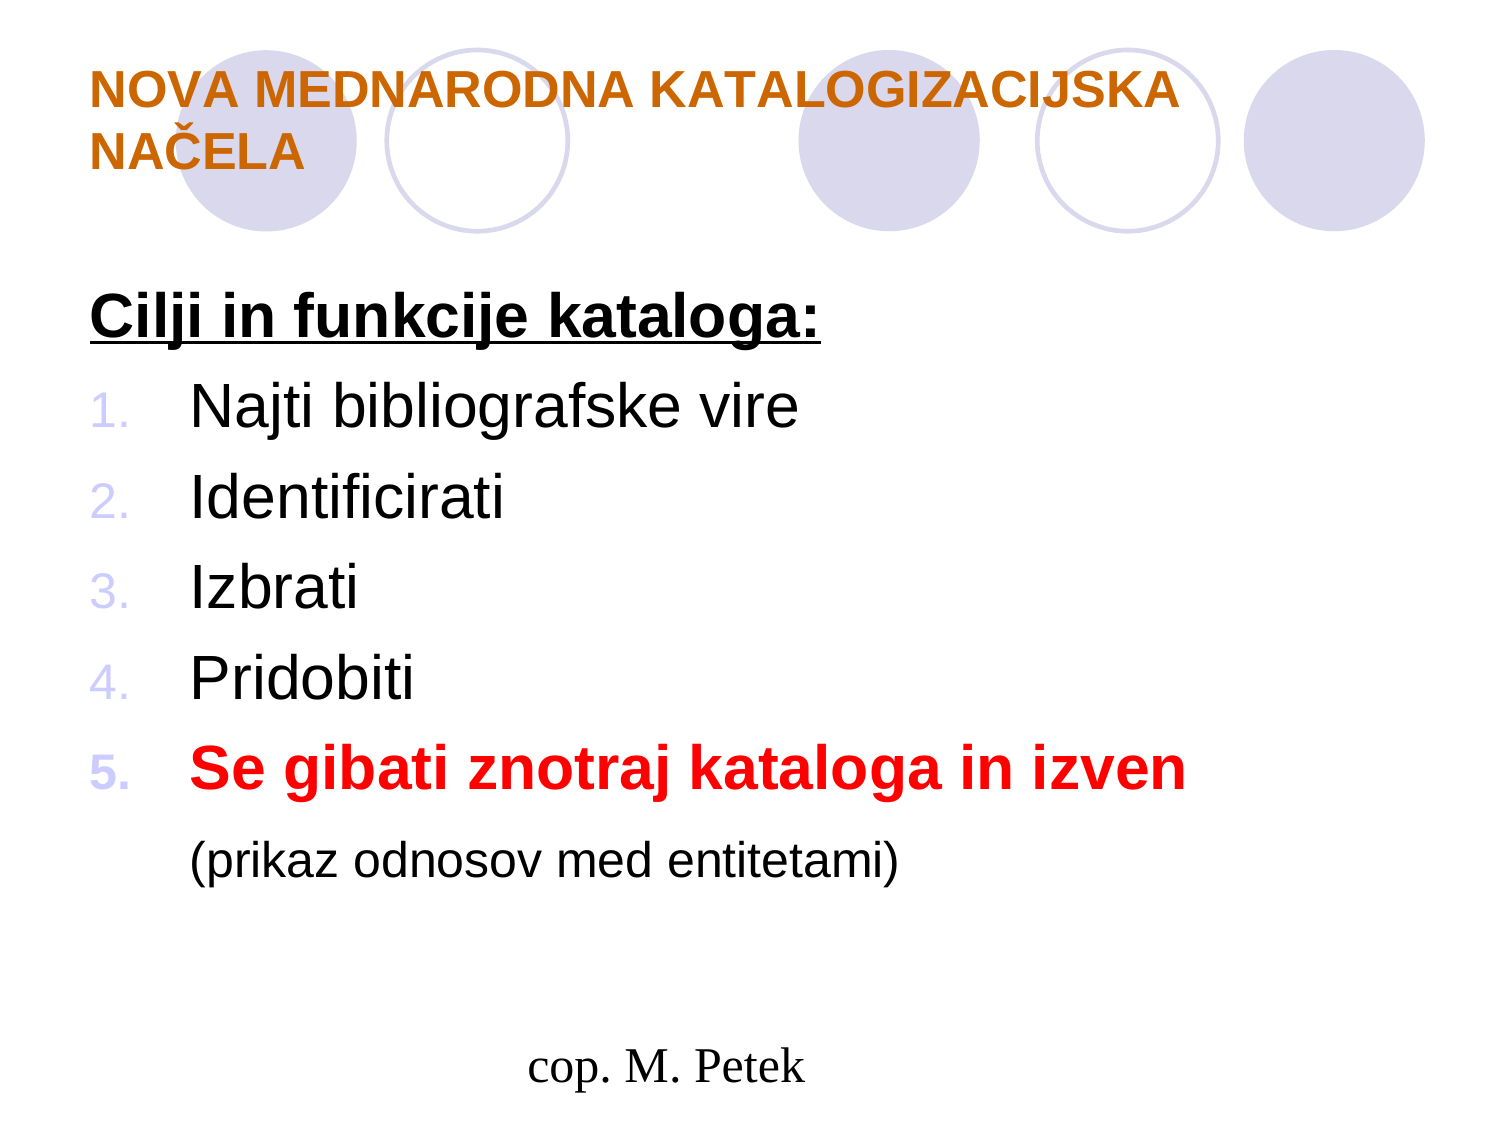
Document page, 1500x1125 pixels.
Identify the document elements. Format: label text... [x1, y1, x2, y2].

list Cilji in funkcije kataloga: Najti bibliografske vire Identificirati Izbrati Pridobiti Se gibati znotraj kataloga in izven (prikaz odnosov med entitetami) [75, 267, 1438, 1083]
title NOVA MEDNARODNA KATALOGIZACIJSKA NAČELA [75, 45, 1426, 191]
